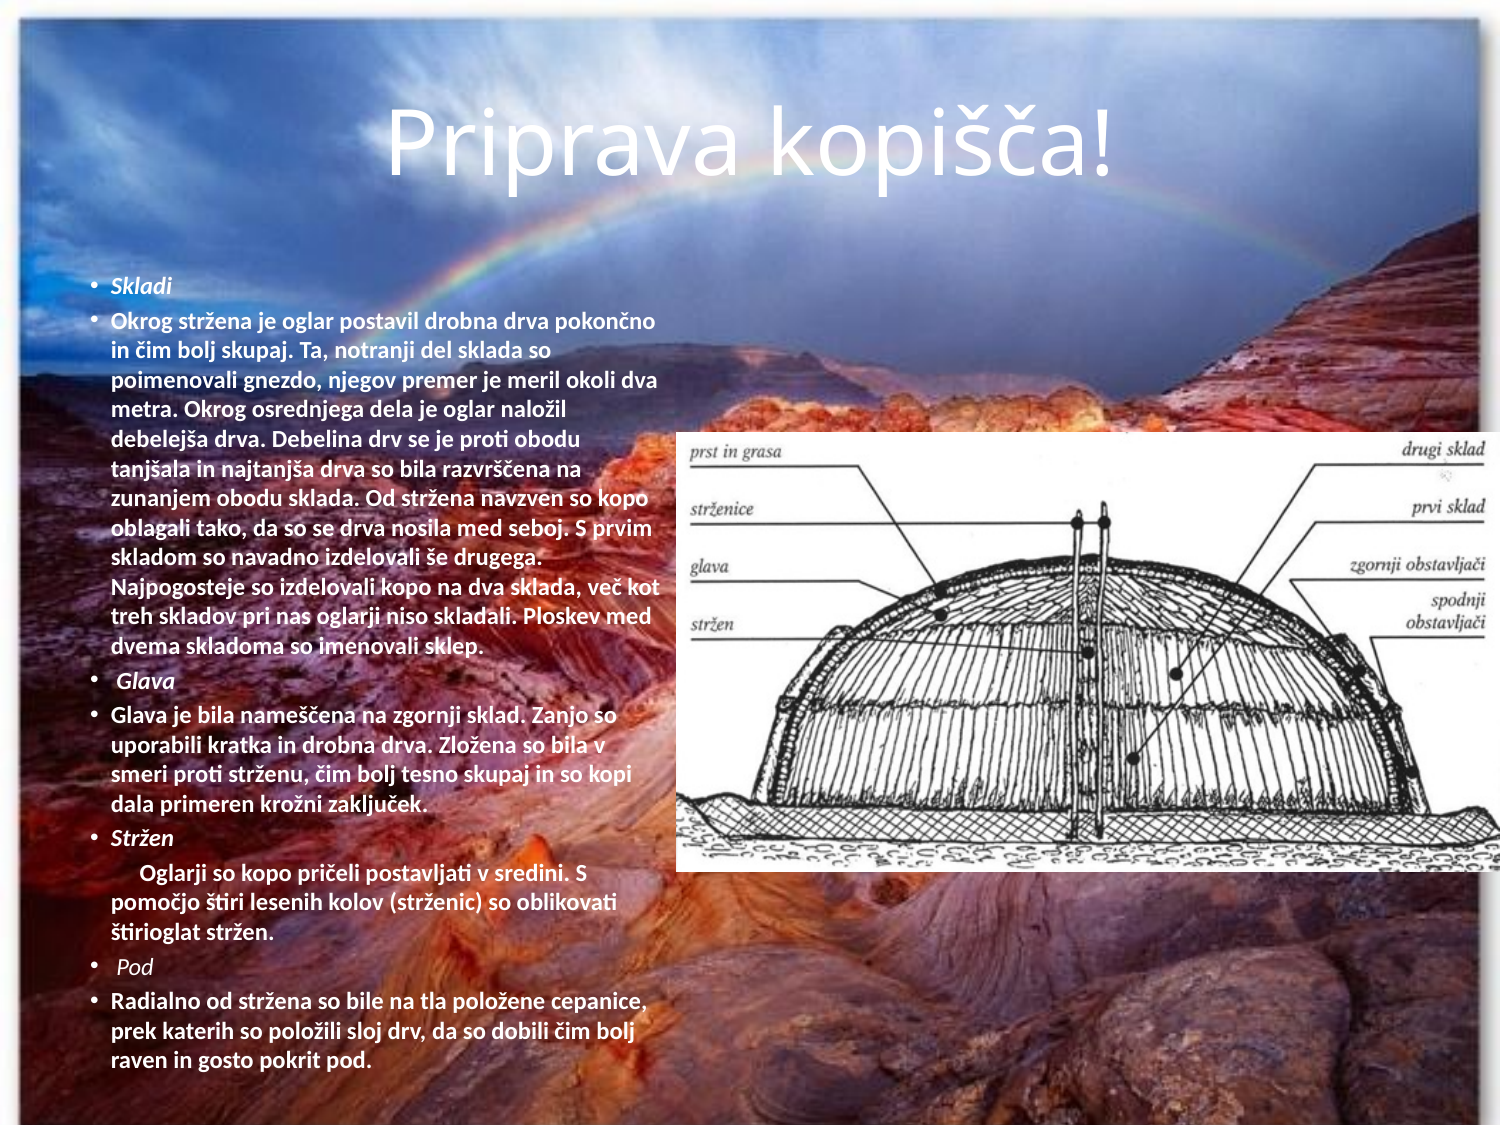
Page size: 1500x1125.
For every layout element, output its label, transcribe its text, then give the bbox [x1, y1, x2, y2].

picture [0, 0, 1500, 1125]
list Skladi Okrog stržena je oglar postavil drobna drva pokončno in čim bolj skupaj. Ta, notranji del sklada so poimenovali gnezdo, njegov premer je meril okoli dva metra. Okrog osrednjega dela je oglar naložil debelejša drva. Debelina drv se je proti obodu tanjšala in najtanjša drva so bila razvrščena na zunanjem obodu sklada. Od stržena navzven so kopo oblagali tako, da so se drva nosila med seboj. S prvim skladom so navadno izdelovali še drugega. Najpogosteje so izdelovali kopo na dva sklada, več kot treh skladov pri nas oglarji niso skladali. Ploskev med dvema skladoma so imenovali sklep. Glava Glava je bila nameščena na zgornji sklad. Zanjo so uporabili kratka in drobna drva. Zložena so bila v smeri proti strženu, čim bolj tesno skupaj in so kopi dala primeren krožni zaključek. Stržen Oglarji so kopo pričeli postavljati v sredini. S pomočjo štiri lesenih kolov (strženic) so oblikovati štirioglat stržen. Pod Radialno od stržena so bile na tla položene cepanice, prek katerih so položili sloj drv, da so dobili čim bolj raven in gosto pokrit pod. [75, 262, 680, 1094]
title Priprava kopišča! [75, 45, 1425, 233]
